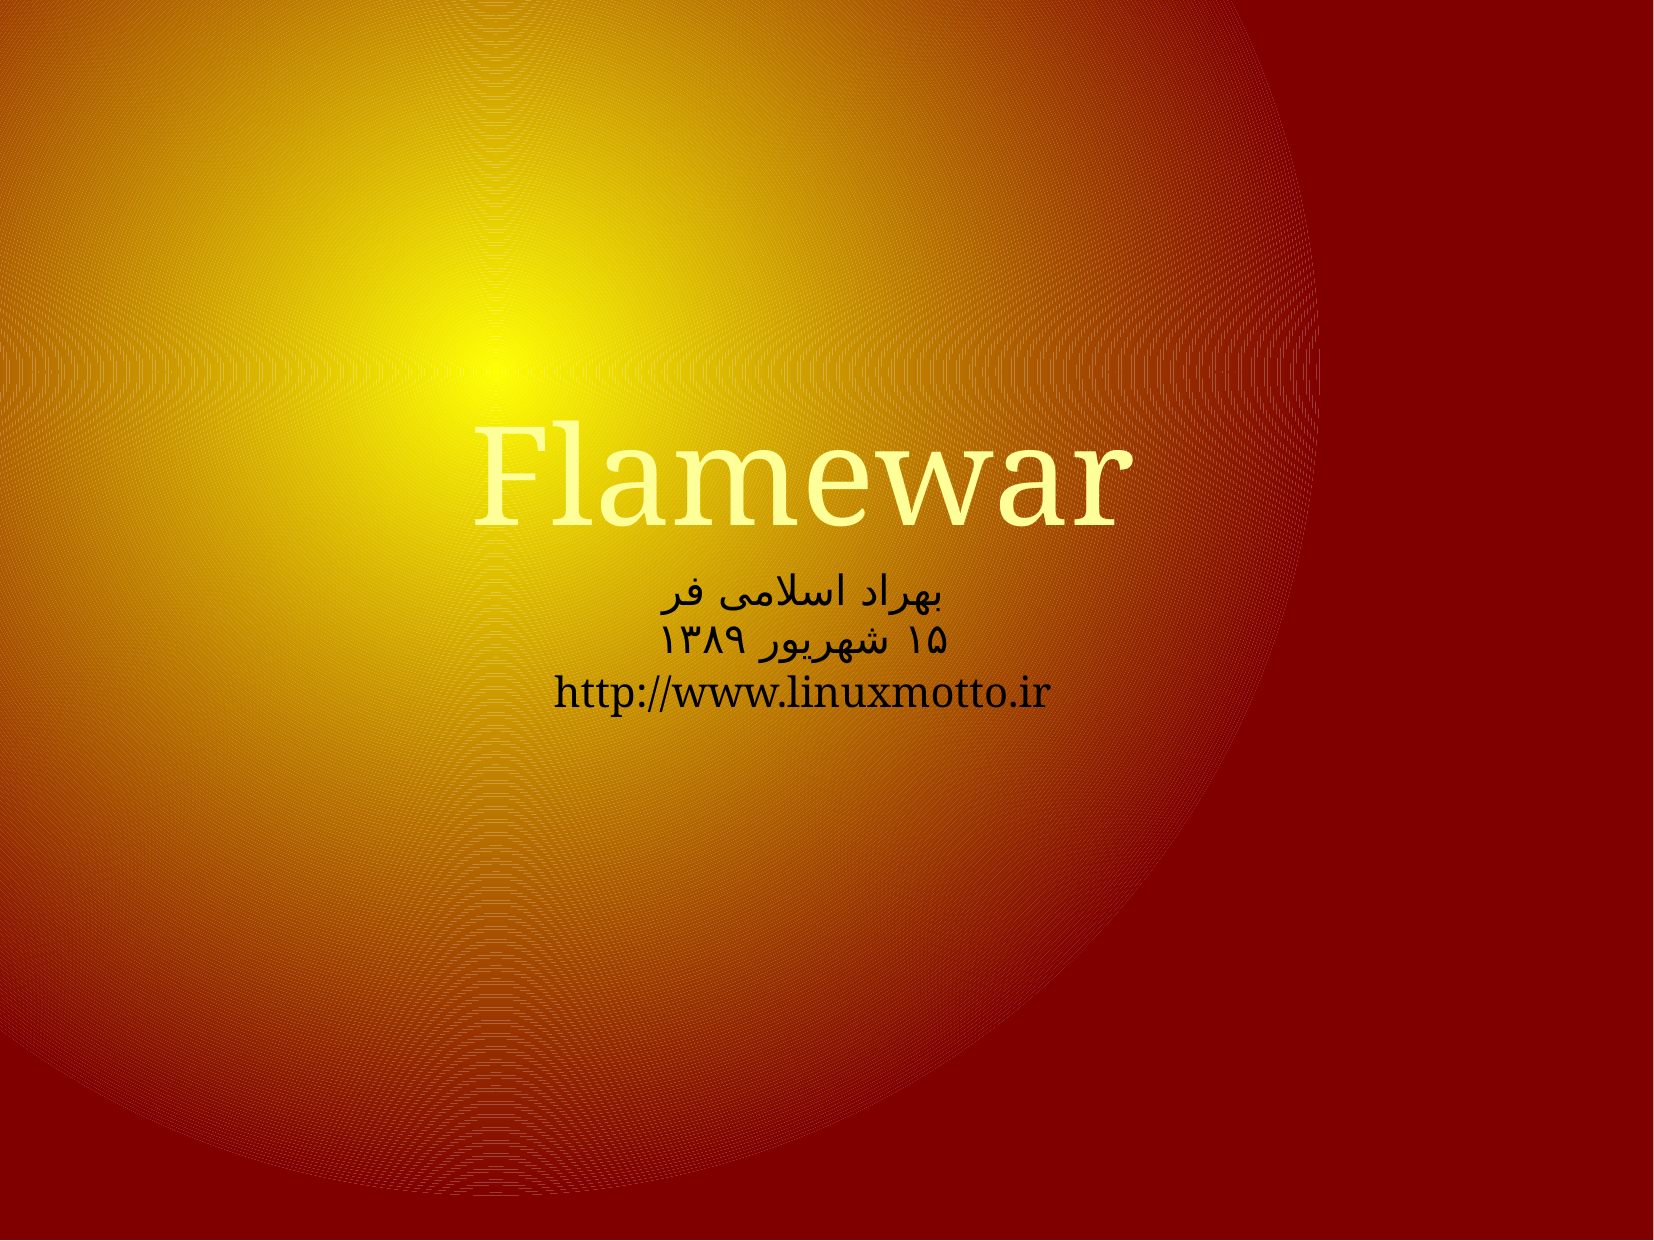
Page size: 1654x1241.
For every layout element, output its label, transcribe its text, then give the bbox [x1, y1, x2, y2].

subtitle Flamewar بهراد اسلامی فر ۱۵ شهریور ۱۳۸۹ http://www.linuxmotto.ir [59, 147, 1548, 952]
